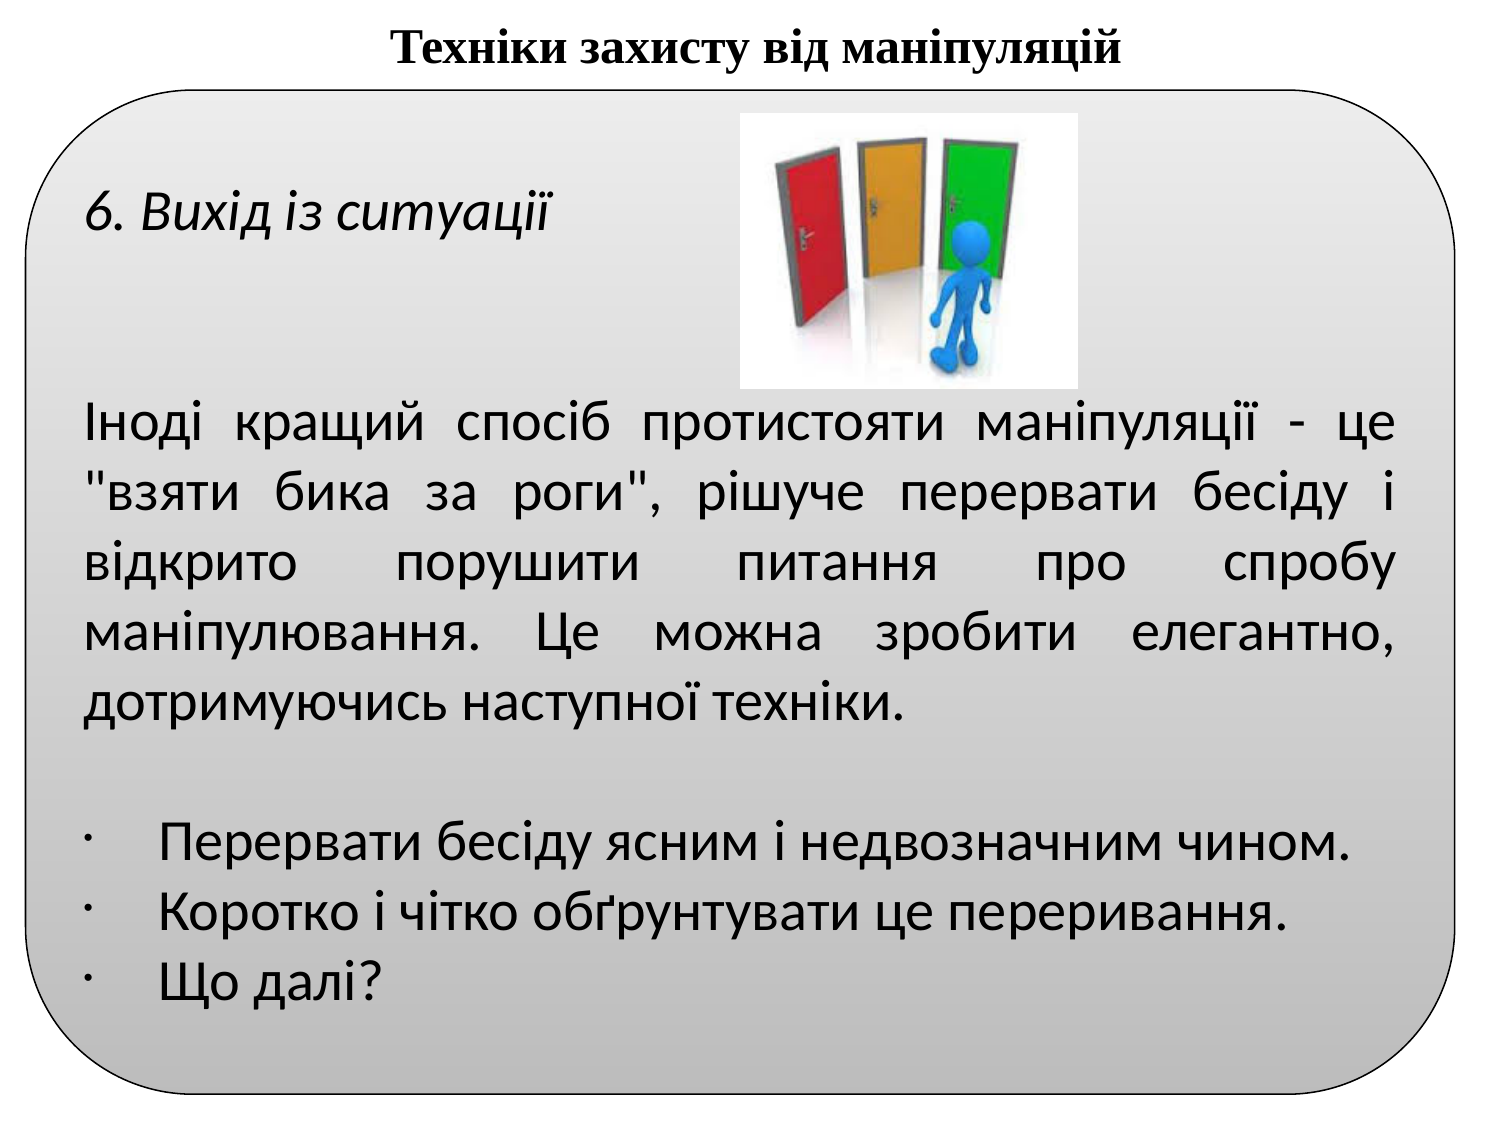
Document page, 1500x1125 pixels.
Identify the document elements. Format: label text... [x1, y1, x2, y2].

title Техніки захисту від маніпуляцій [41, 6, 1471, 209]
picture [740, 113, 1078, 389]
text_box 6. Вихід із ситуації Іноді кращий спосіб протистояти маніпуляції - це "взяти бика за роги", рішуче перервати бесіду і відкрито порушити питання про спробу маніпулювання. Це можна зробити елегантно, дотримуючись наступної техніки. Перервати бесіду ясним і недвозначним чином. Коротко і чітко обґрунтувати це переривання. Що далі? [25, 187, 1455, 1095]
